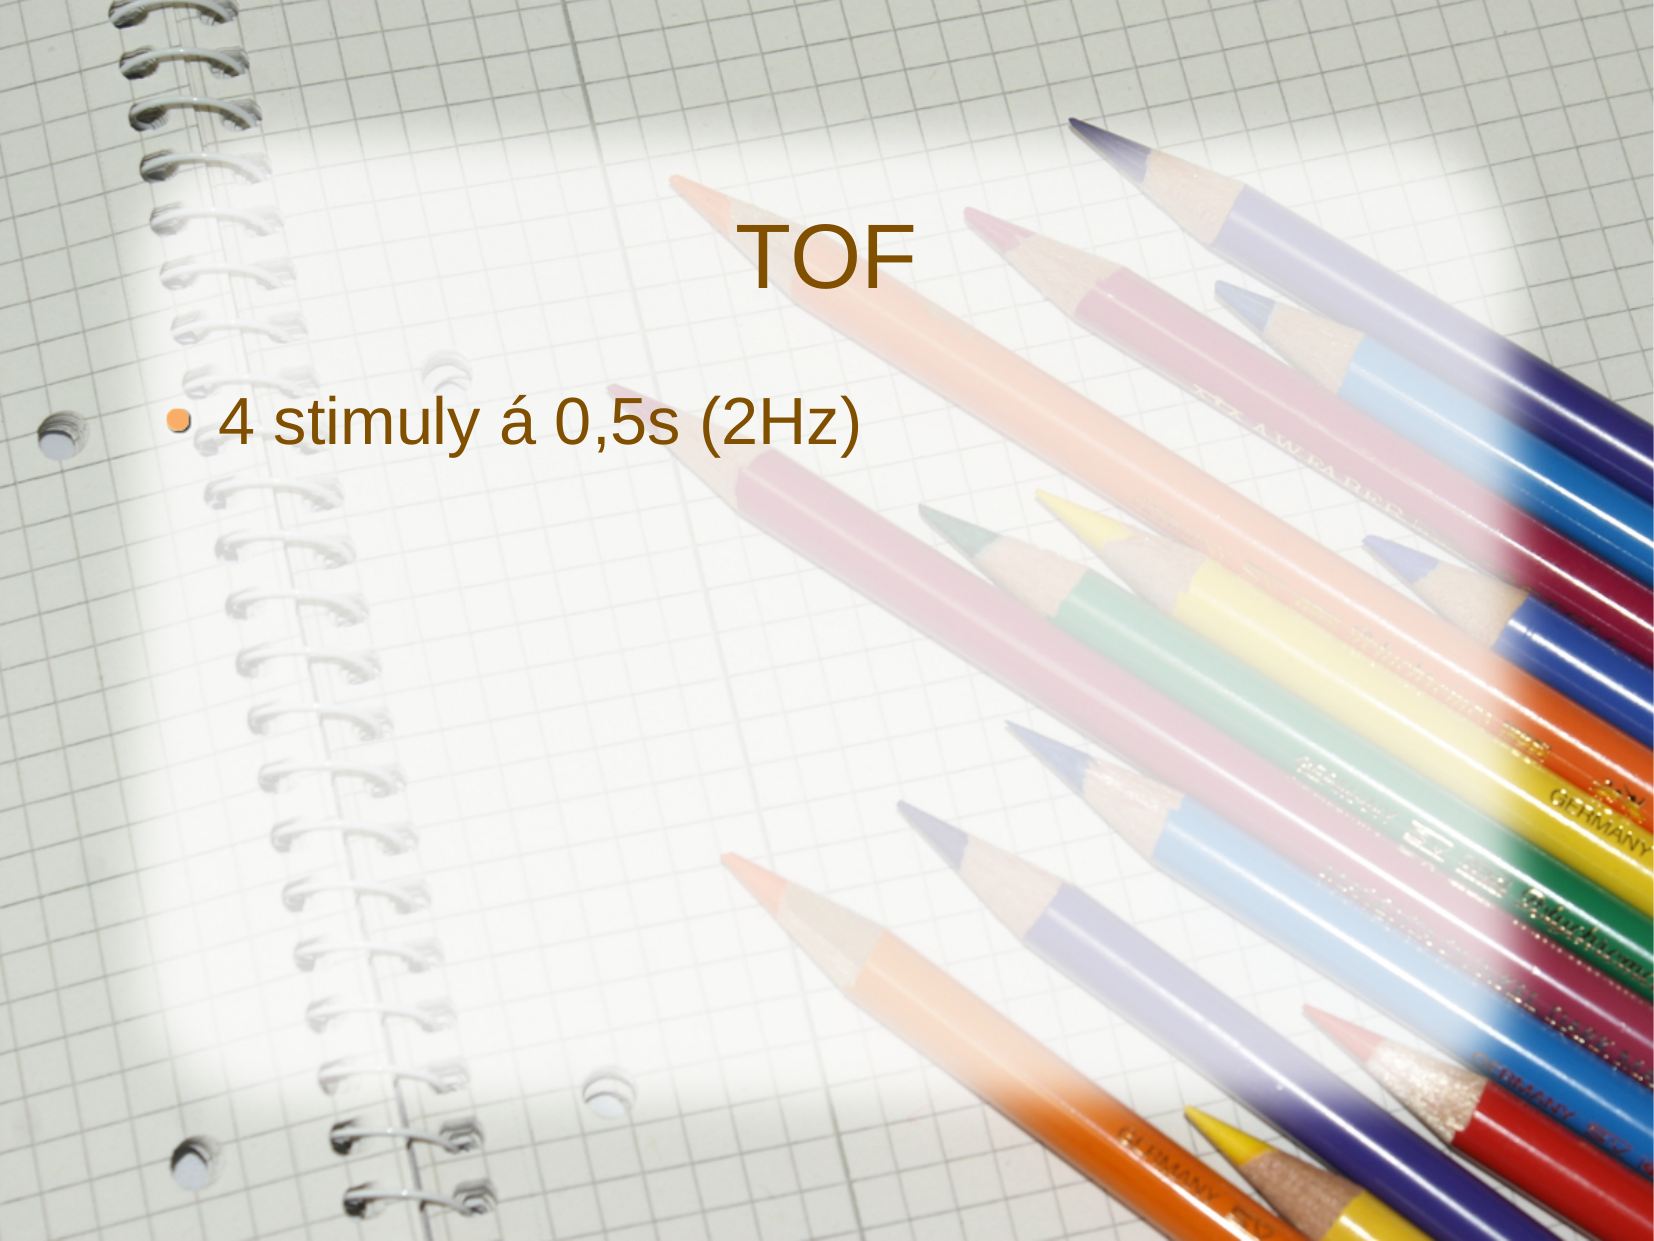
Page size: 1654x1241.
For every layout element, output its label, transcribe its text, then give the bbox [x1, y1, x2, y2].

title TOF [147, 160, 1506, 353]
picture [0, 0, 1654, 1241]
list 4 stimuly á 0,5s (2Hz) [147, 383, 1506, 1078]
